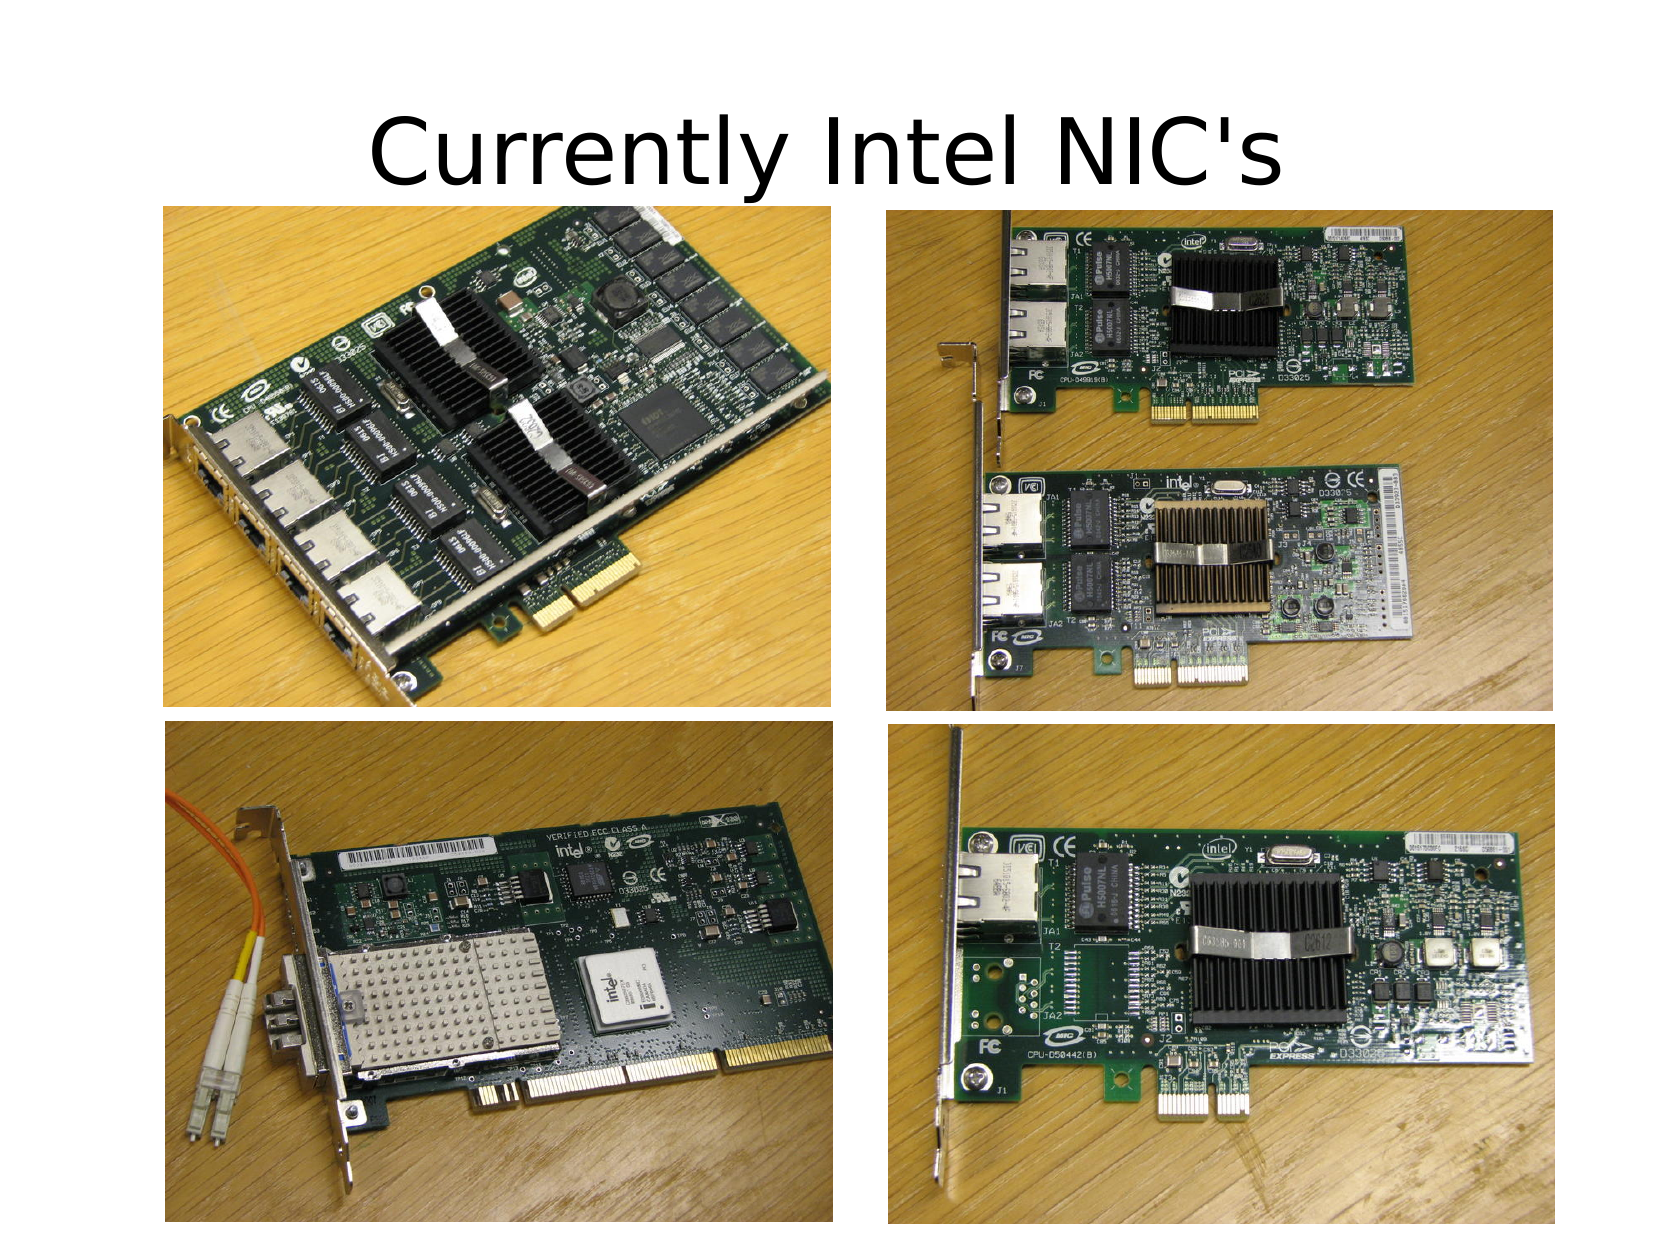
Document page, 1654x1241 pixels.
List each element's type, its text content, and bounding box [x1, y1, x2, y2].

title Currently Intel NIC's [82, 49, 1571, 257]
picture [888, 724, 1555, 1225]
picture [886, 210, 1553, 711]
picture [165, 721, 833, 1222]
picture [163, 206, 831, 707]
